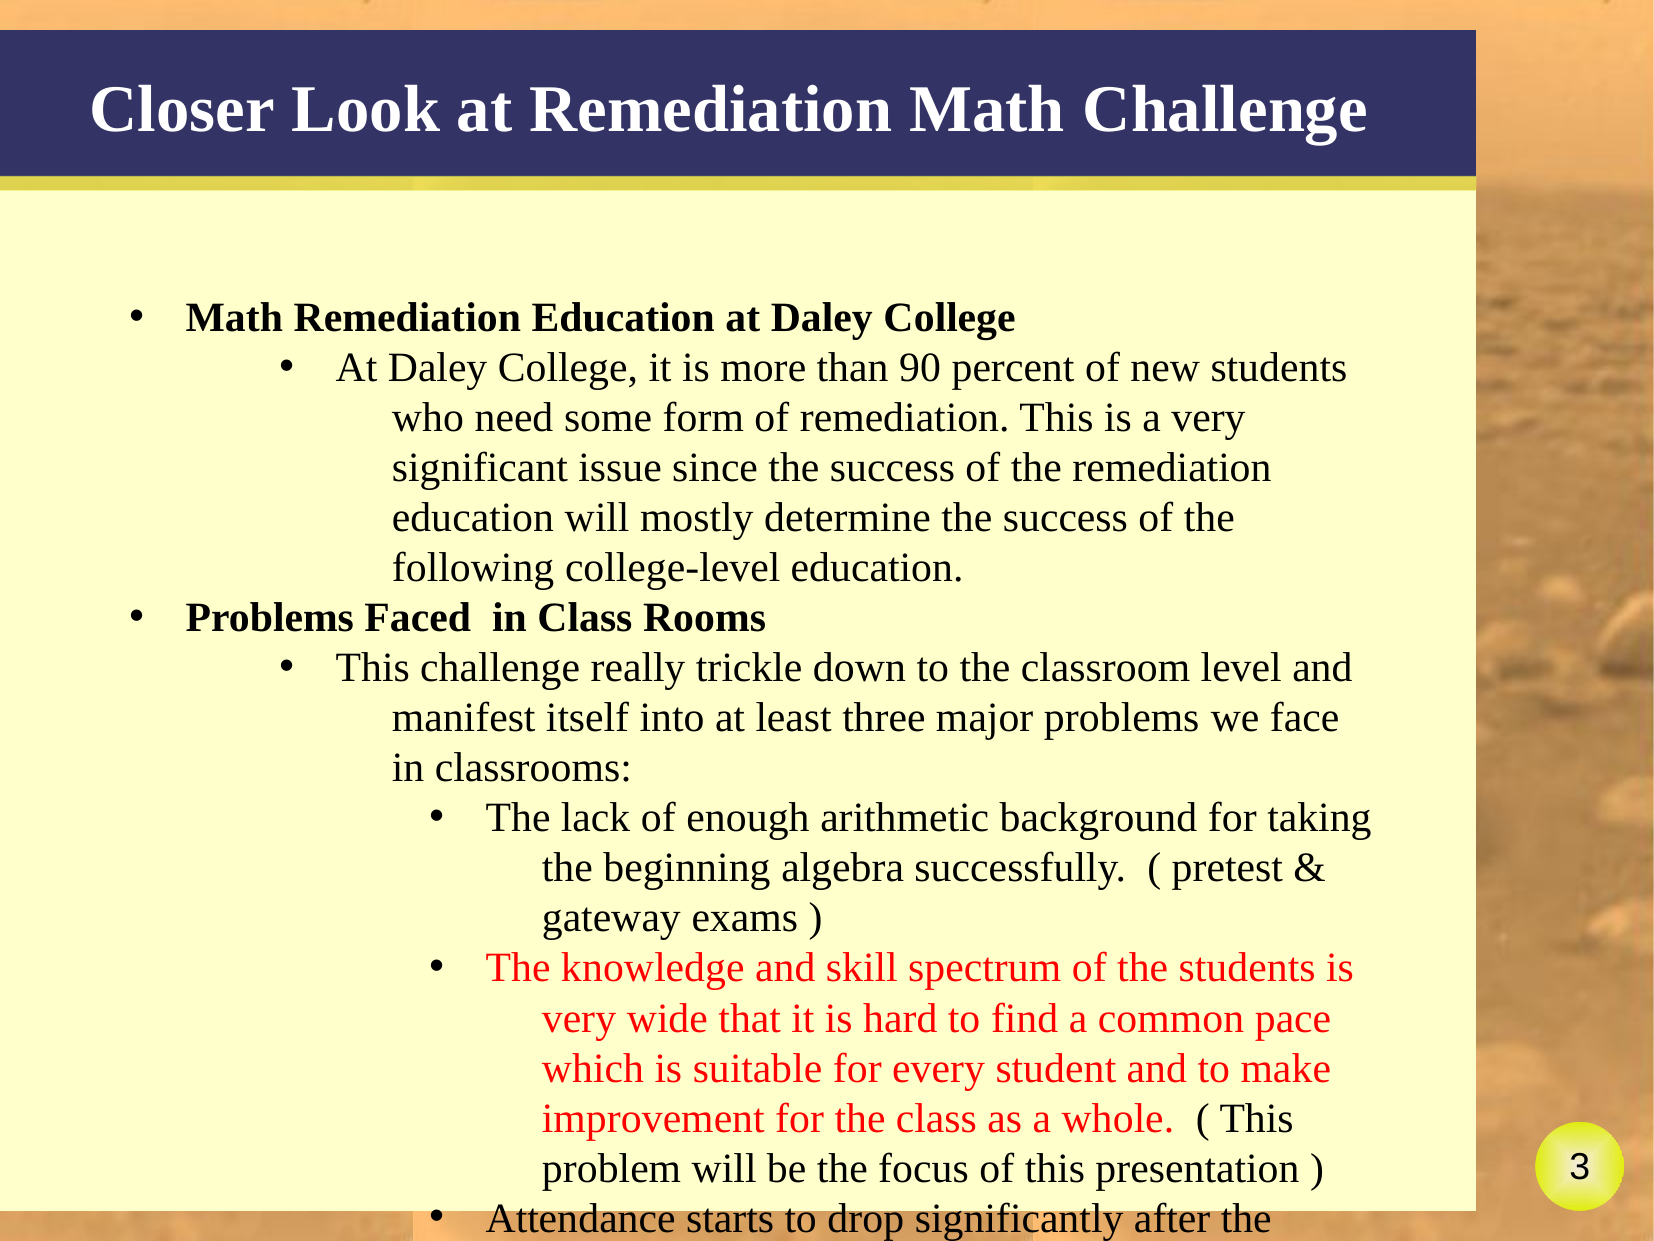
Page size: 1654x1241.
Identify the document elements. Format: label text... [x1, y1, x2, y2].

text_box Closer Look at Remediation Math Challenge [75, 58, 1384, 153]
text_box Math Remediation Education at Daley College At Daley College, it is more than 90 percent of new students who need some form of remediation. This is a very significant issue since the success of the remediation education will mostly determine the success of the following college-level education. Problems Faced in Class Rooms This challenge really trickle down to the classroom level and manifest itself into at least three major problems we face in classrooms: The lack of enough arithmetic background for taking the beginning algebra successfully. ( pretest & gateway exams ) The knowledge and skill spectrum of the students is very wide that it is hard to find a common pace which is suitable for every student and to make improvement for the class as a whole. ( This problem will be the focus of this presentation ) Attendance starts to drop significantly after the midterm exam. [114, 283, 1389, 1241]
